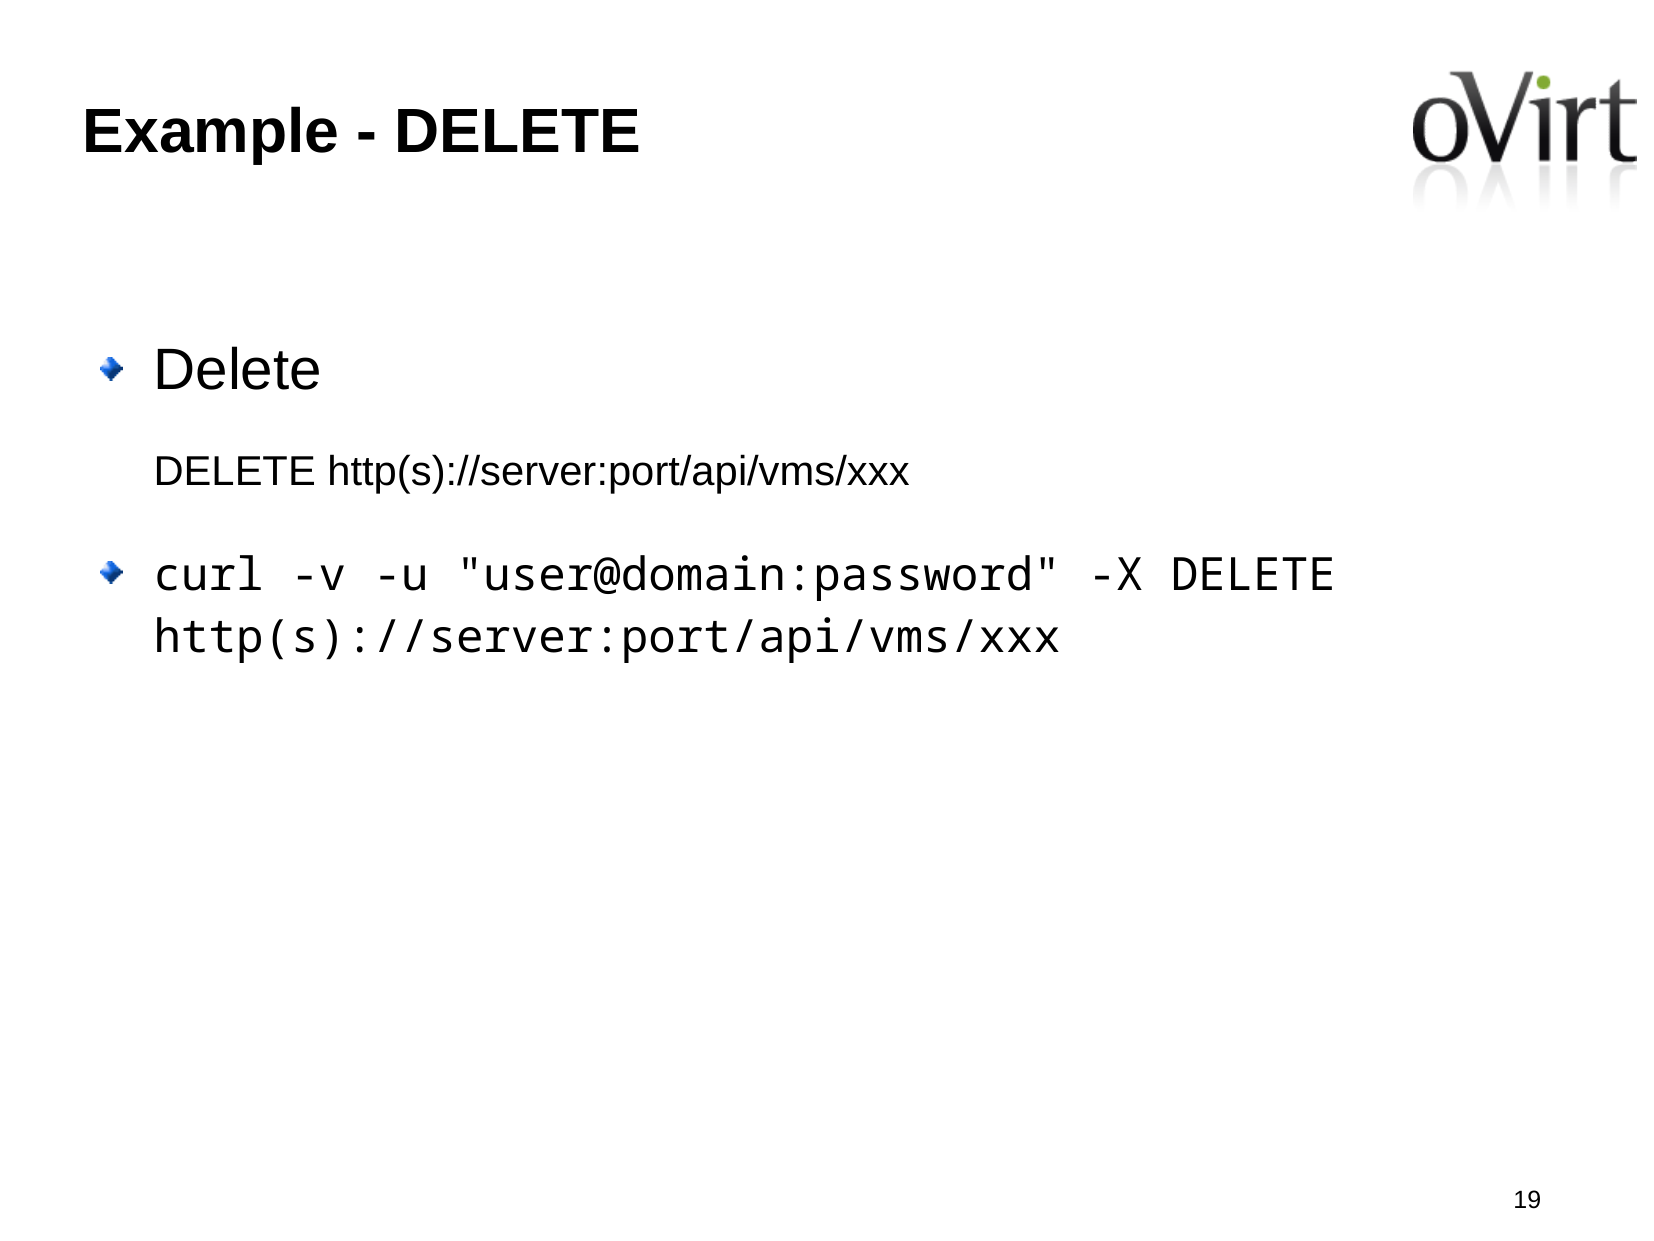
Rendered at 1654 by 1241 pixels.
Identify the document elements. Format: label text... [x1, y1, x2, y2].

picture [1571, 63, 1637, 212]
list Delete DELETE http(s)://server:port/api/vms/xxx curl -v -u "user@domain:password" -X DELETE http(s)://server:port/api/vms/xxx [82, 290, 1571, 1109]
title Example - DELETE [82, 37, 1571, 226]
